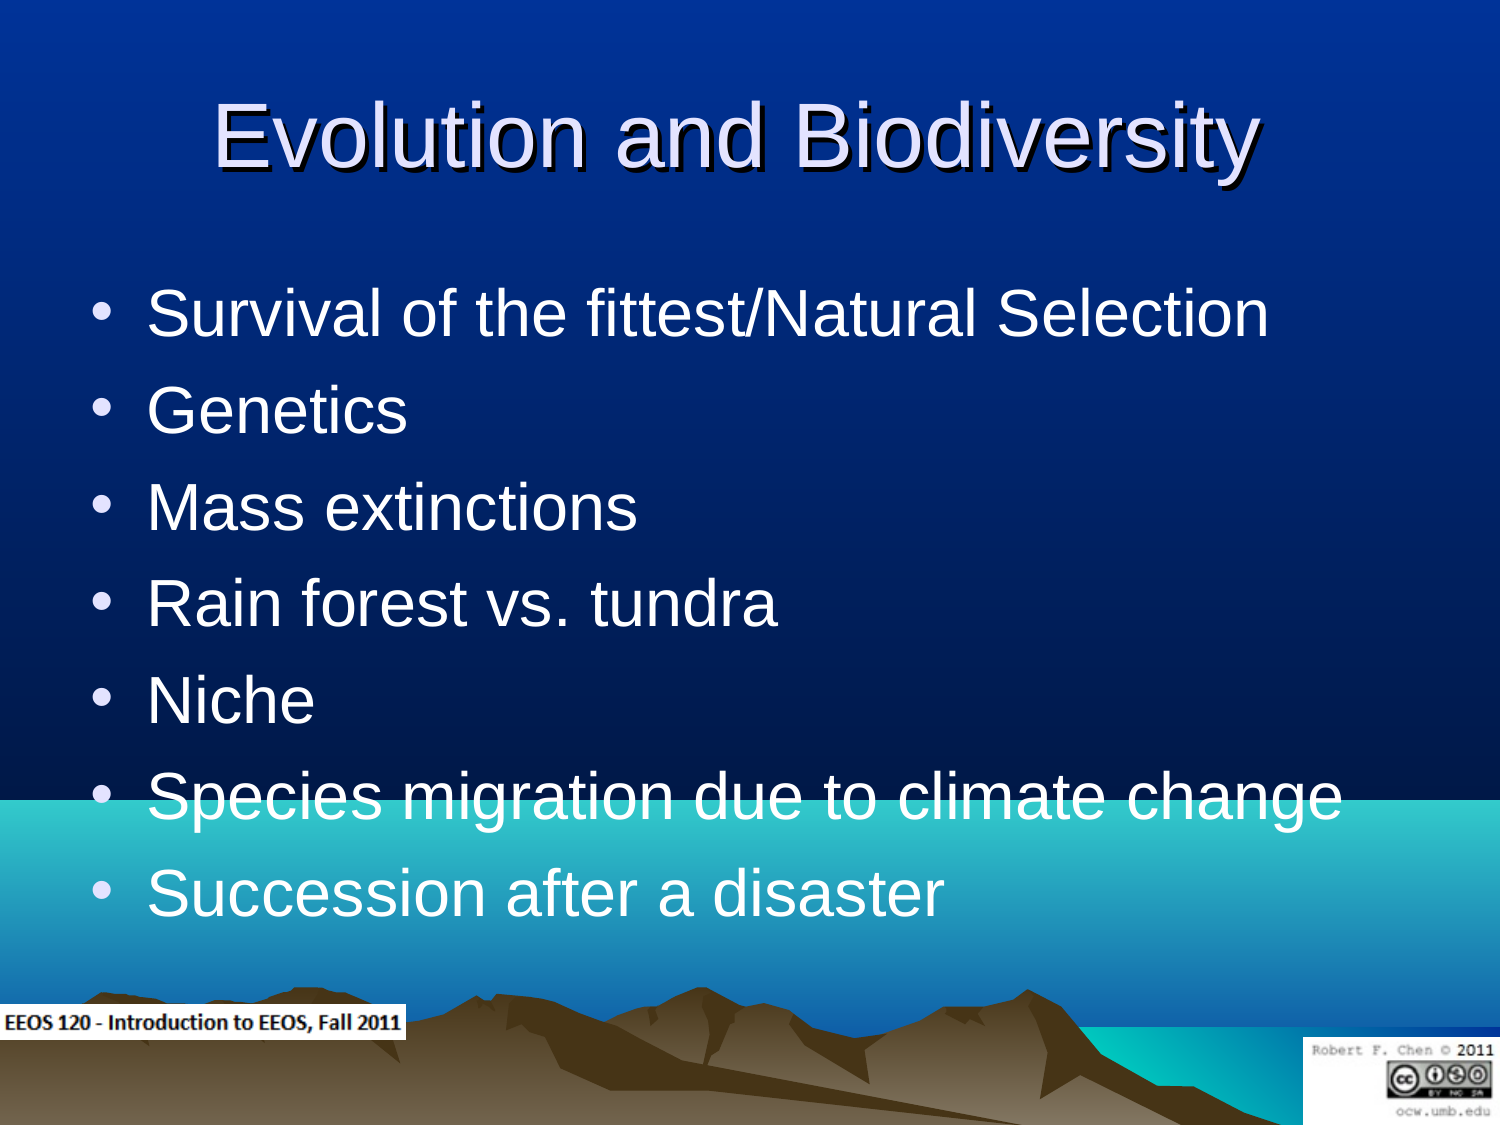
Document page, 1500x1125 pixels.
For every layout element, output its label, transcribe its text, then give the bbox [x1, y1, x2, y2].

list Survival of the fittest/Natural Selection Genetics Mass extinctions Rain forest vs. tundra Niche Species migration due to climate change Succession after a disaster [75, 262, 1426, 1001]
title Evolution and Biodiversity [75, 37, 1426, 225]
picture [0, 1004, 406, 1040]
picture [1302, 1037, 1500, 1125]
